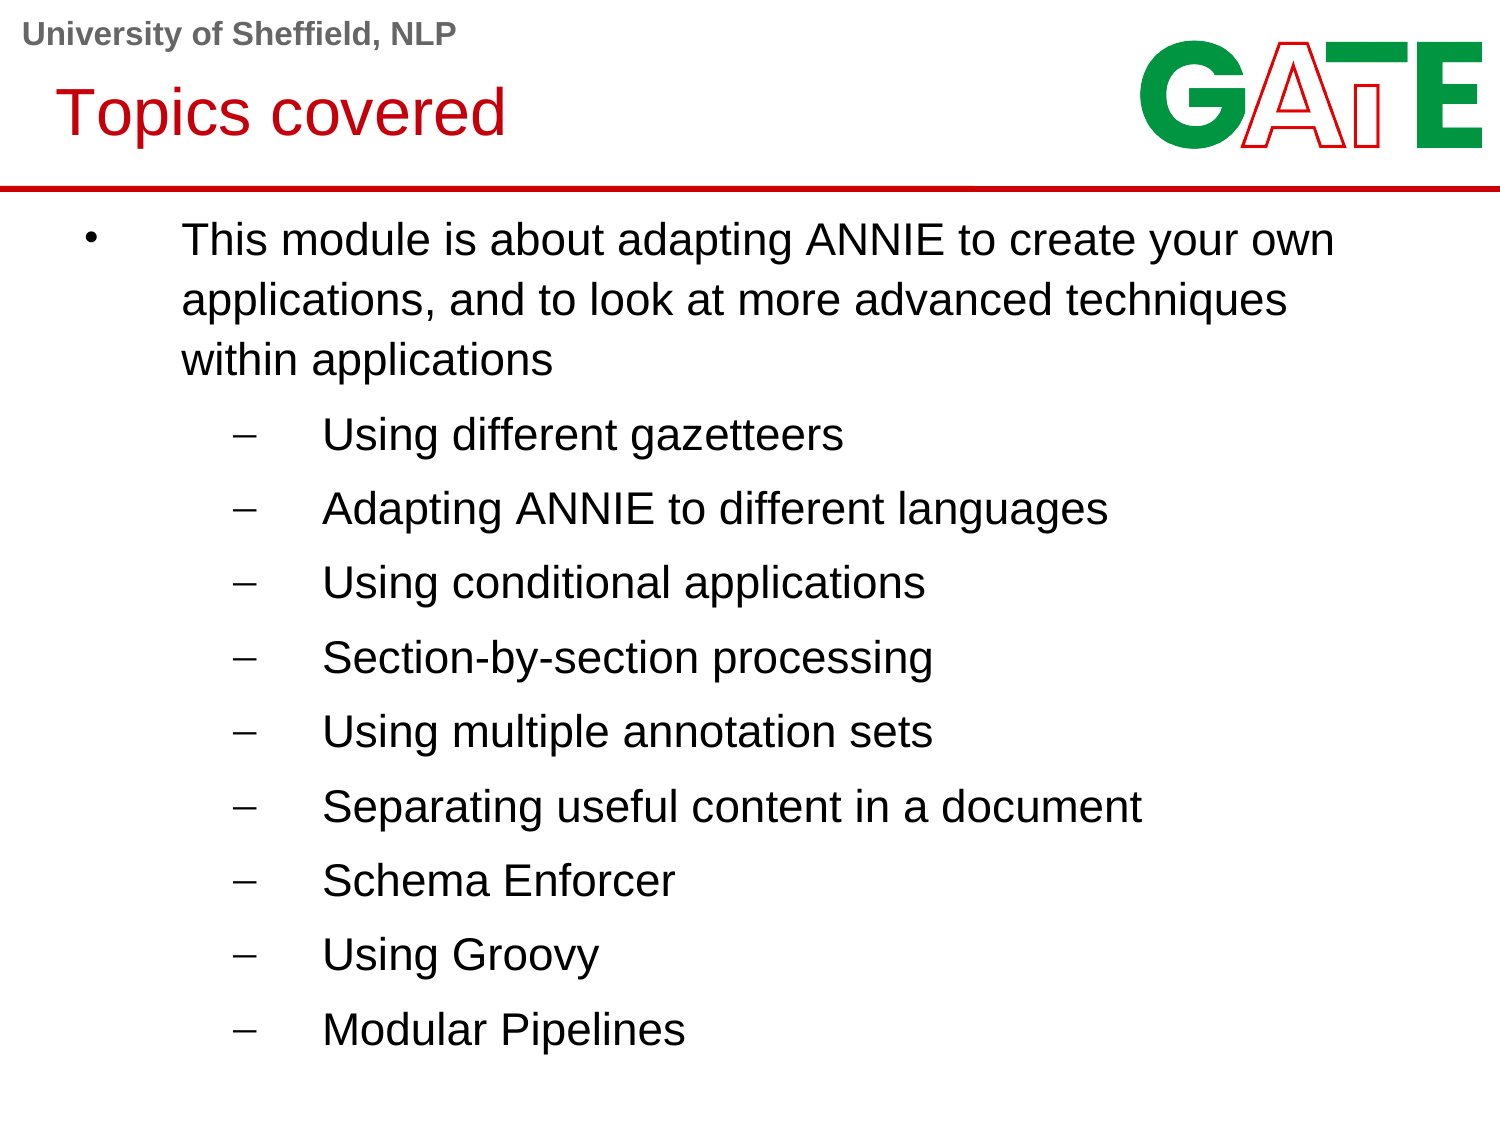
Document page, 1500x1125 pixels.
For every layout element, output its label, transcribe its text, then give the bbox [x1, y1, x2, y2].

list This module is about adapting ANNIE to create your own applications, and to look at more advanced techniques within applications Using different gazetteers Adapting ANNIE to different languages Using conditional applications Section-by-section processing Using multiple annotation sets Separating useful content in a document Schema Enforcer Using Groovy Modular Pipelines [68, 197, 1418, 1125]
title Topics covered [41, 0, 1390, 215]
picture [1390, 23, 1489, 166]
